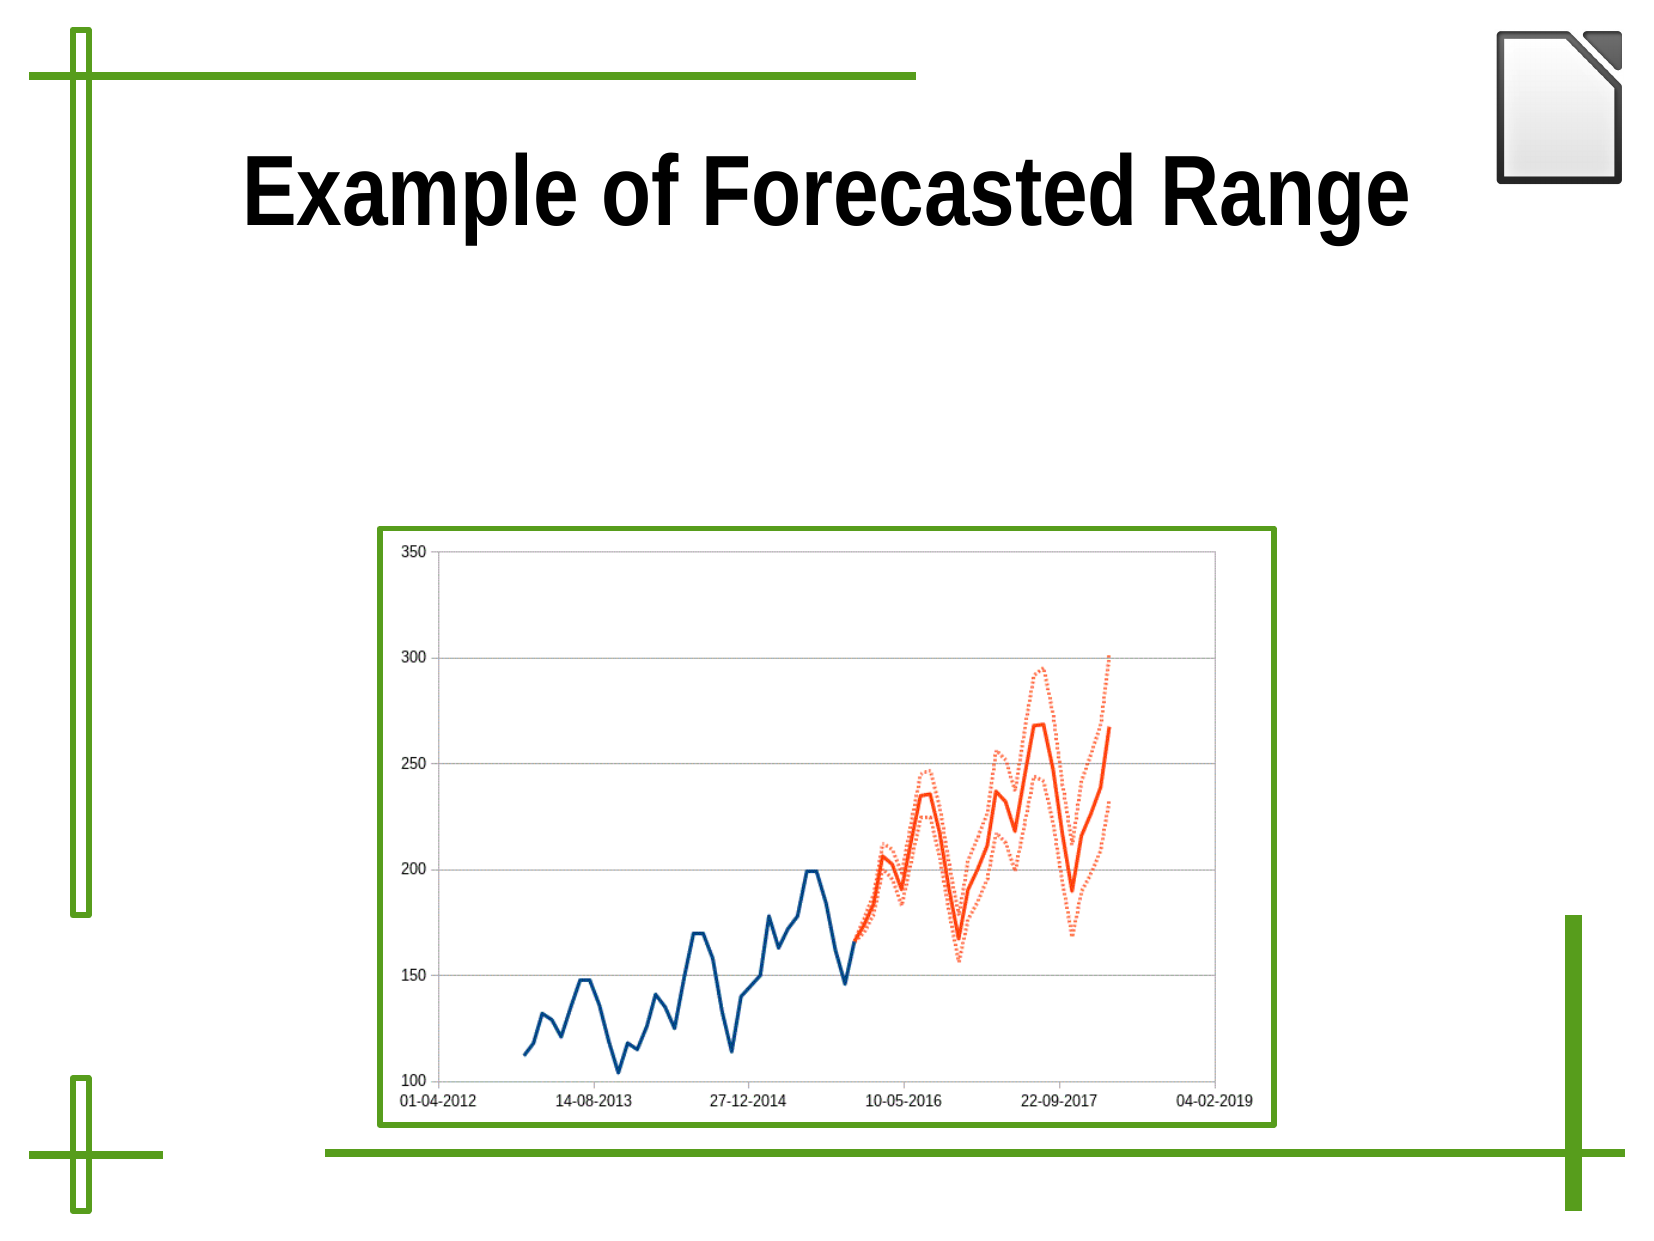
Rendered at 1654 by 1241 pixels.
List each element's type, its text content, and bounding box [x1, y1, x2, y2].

title Example of Forecasted Range [118, 118, 1536, 260]
picture [382, 531, 1271, 1123]
picture [1494, 29, 1624, 186]
